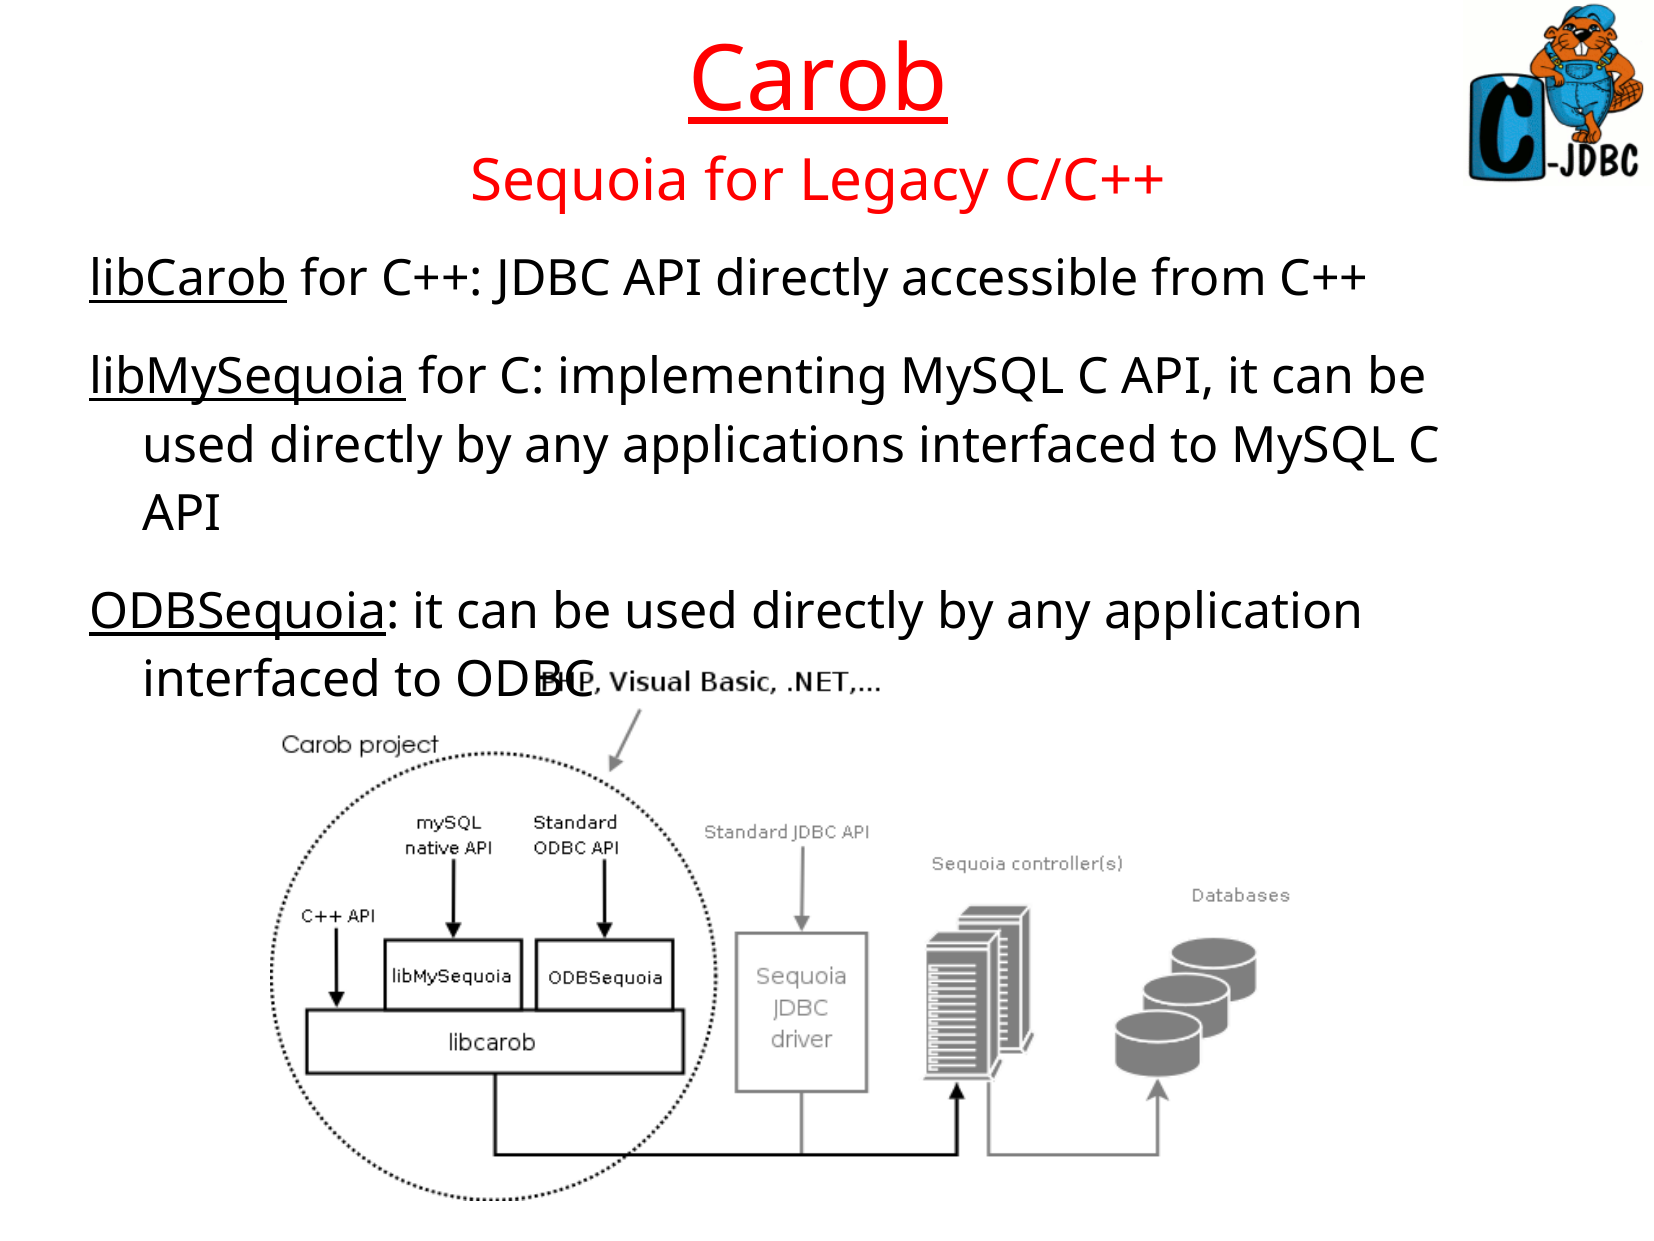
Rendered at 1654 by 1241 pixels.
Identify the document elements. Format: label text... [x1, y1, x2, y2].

picture [1463, 0, 1654, 186]
title Carob Sequoia for Legacy C/C++ [112, 1, 1525, 229]
picture [270, 728, 1291, 1201]
list libCarob for C++: JDBC API directly accessible from C++ libMySequoia for C: implementing MySQL C API, it can be used directly by any applications interfaced to MySQL C API ODBSequoia: it can be used directly by any application interfaced to ODBC [71, 242, 1484, 728]
